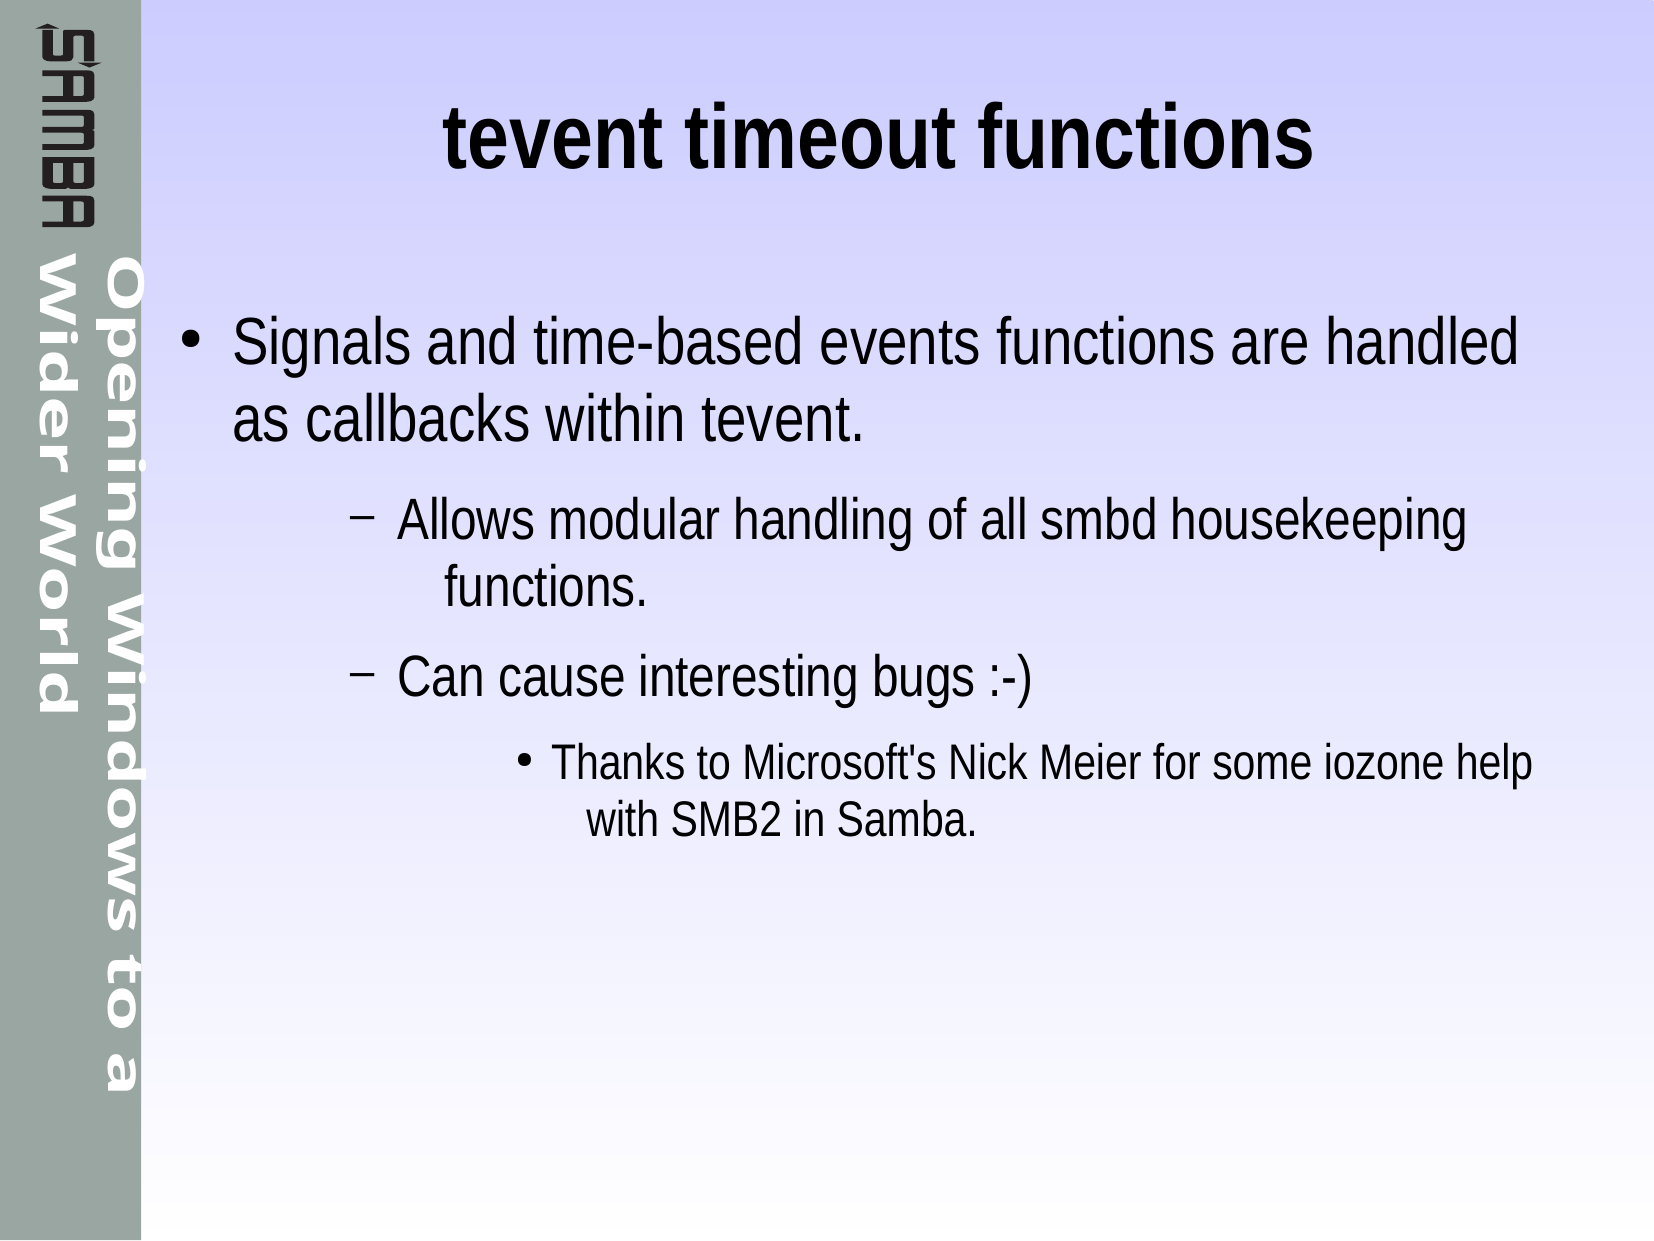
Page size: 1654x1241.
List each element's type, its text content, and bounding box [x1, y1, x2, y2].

list Signals and time-based events functions are handled as callbacks within tevent. Allows modular handling of all smbd housekeeping functions. Can cause interesting bugs :-) Thanks to Microsoft's Nick Meier for some iozone help with SMB2 in Samba. [161, 302, 1574, 1211]
title tevent timeout functions [173, 31, 1586, 239]
